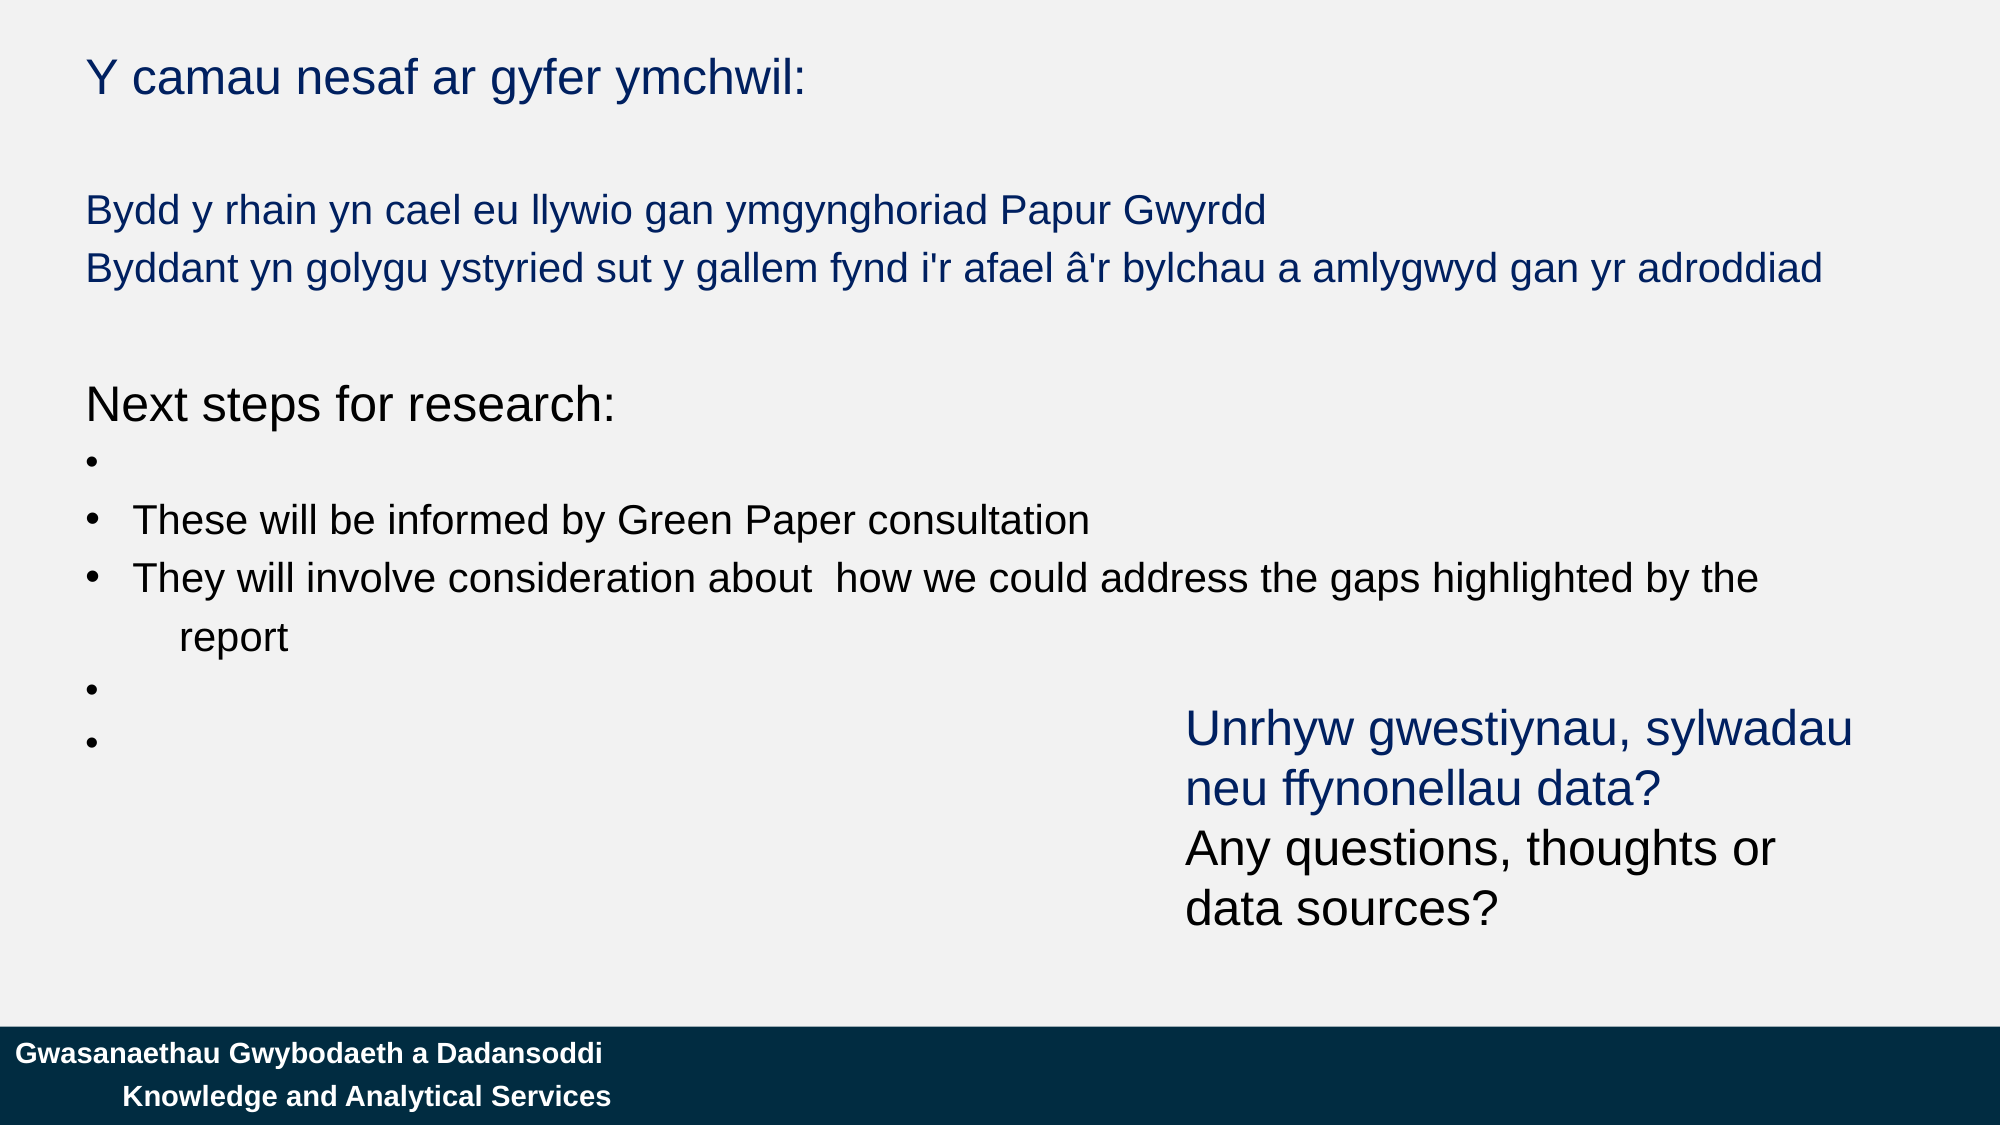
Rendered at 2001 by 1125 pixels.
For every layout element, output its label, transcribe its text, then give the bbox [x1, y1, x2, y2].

text_box Unrhyw gwestiynau, sylwadau neu ffynonellau data? Any questions, thoughts or data sources? [1170, 776, 1874, 946]
text_box Y camau nesaf ar gyfer ymchwil: Bydd y rhain yn cael eu llywio gan ymgynghoriad Papur Gwyrdd Byddant yn golygu ystyried sut y gallem fynd i'r afael â'r bylchau a amlygwyd gan yr adroddiad Next steps for research: These will be informed by Green Paper consultation They will involve consideration about how we could address the gaps highlighted by the report [70, 26, 1890, 776]
text_box Gwasanaethau Gwybodaeth a Dadansoddi Knowledge and Analytical Services [0, 1026, 2000, 1125]
